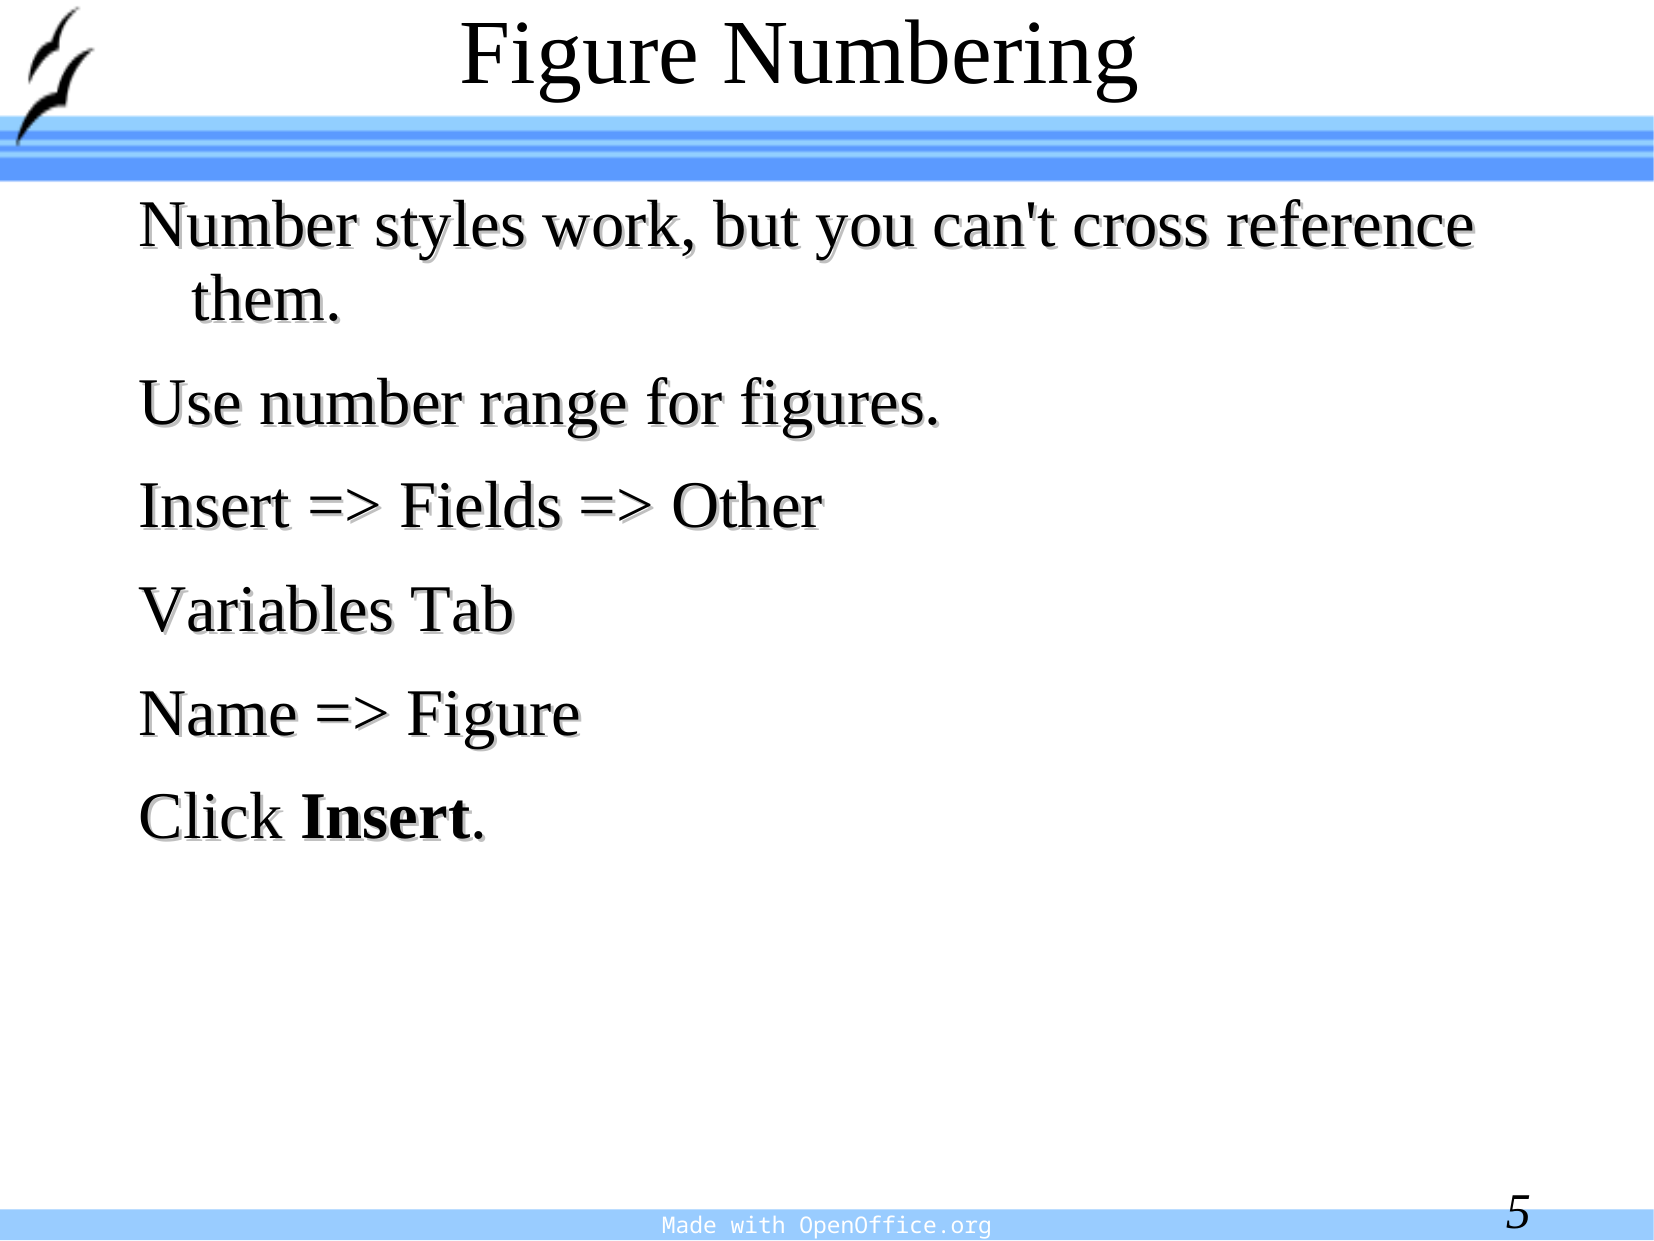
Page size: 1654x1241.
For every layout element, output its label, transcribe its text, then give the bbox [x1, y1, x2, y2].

title Figure Numbering [94, 0, 1507, 117]
list Number styles work, but you can't cross reference them. Use number range for figures. Insert => Fields => Other Variables Tab Name => Figure Click Insert. [120, 187, 1533, 1195]
picture [0, 0, 1654, 188]
